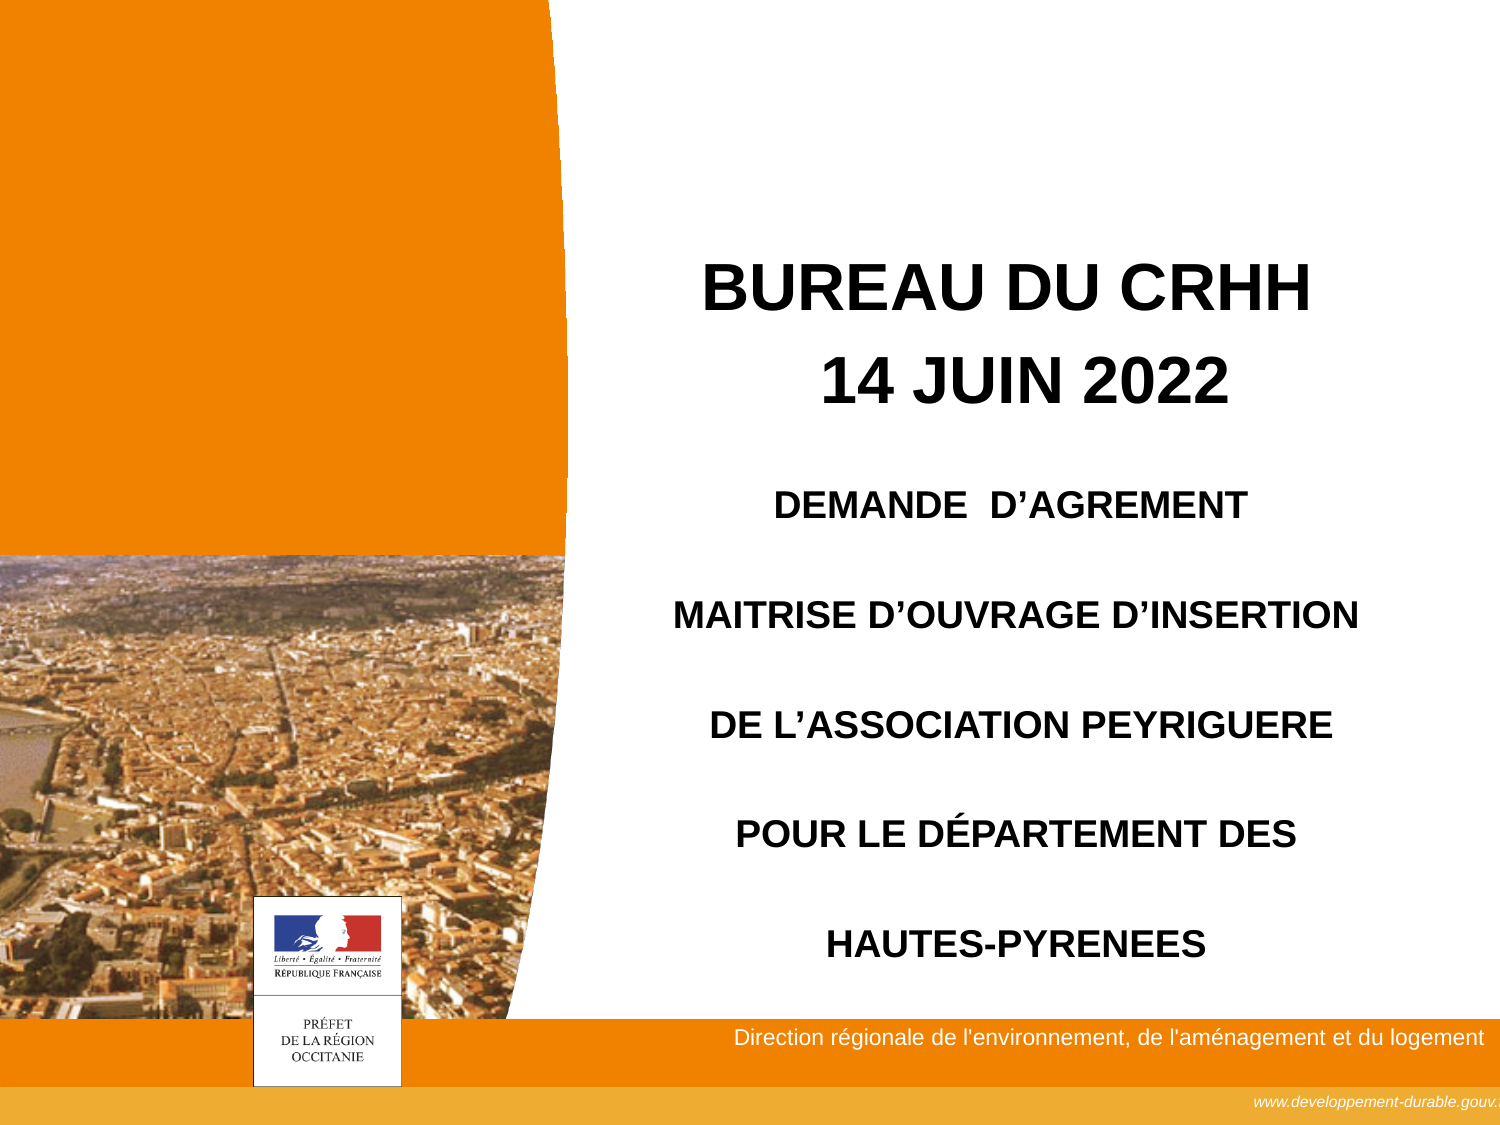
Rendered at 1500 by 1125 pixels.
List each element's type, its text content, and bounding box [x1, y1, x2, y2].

picture [0, 0, 1500, 1125]
subtitle BUREAU Du CRHH 14 juin 2022 DemanDE d’AGREMENT MAITRISE D’OUVRAGE d’INSERTION De L’ASSOCIATION PEYRIGUERE Pour le département des hautes-pyrenees [614, 236, 1430, 626]
